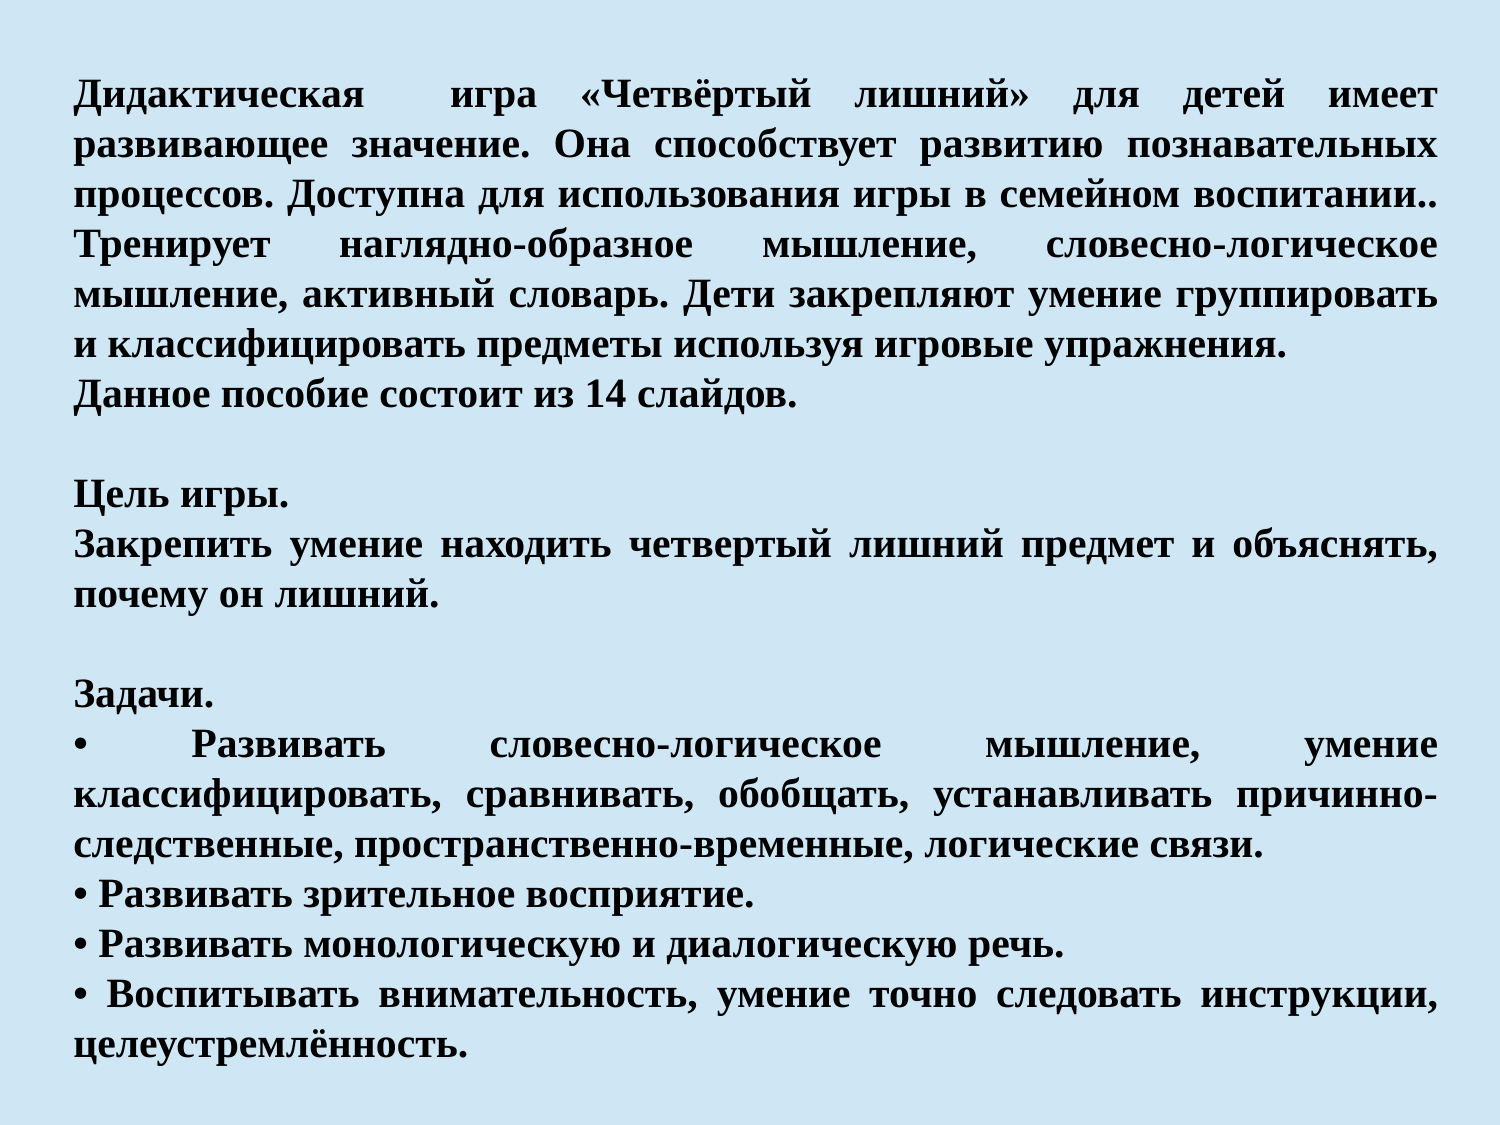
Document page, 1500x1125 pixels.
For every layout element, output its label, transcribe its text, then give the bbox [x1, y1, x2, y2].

text_box Дидактическая игра «Четвёртый лишний» для детей имеет развивающее значение. Она способствует развитию познавательных процессов. Доступна для использования игры в семейном воспитании.. Тренирует наглядно-образное мышление, словесно-логическое мышление, активный словарь. Дети закрепляют умение группировать и классифицировать предметы используя игровые упражнения. Данное пособие состоит из 14 слайдов. Цель игры. Закрепить умение находить четвертый лишний предмет и объяснять, почему он лишний. Задачи. • Развивать словесно-логическое мышление, умение классифицировать, сравнивать, обобщать, устанавливать причинно-следственные, пространственно-временные, логические связи. • Развивать зрительное восприятие. • Развивать монологическую и диалогическую речь. • Воспитывать внимательность, умение точно следовать инструкции, целеустремлённость. [58, 58, 1453, 1074]
